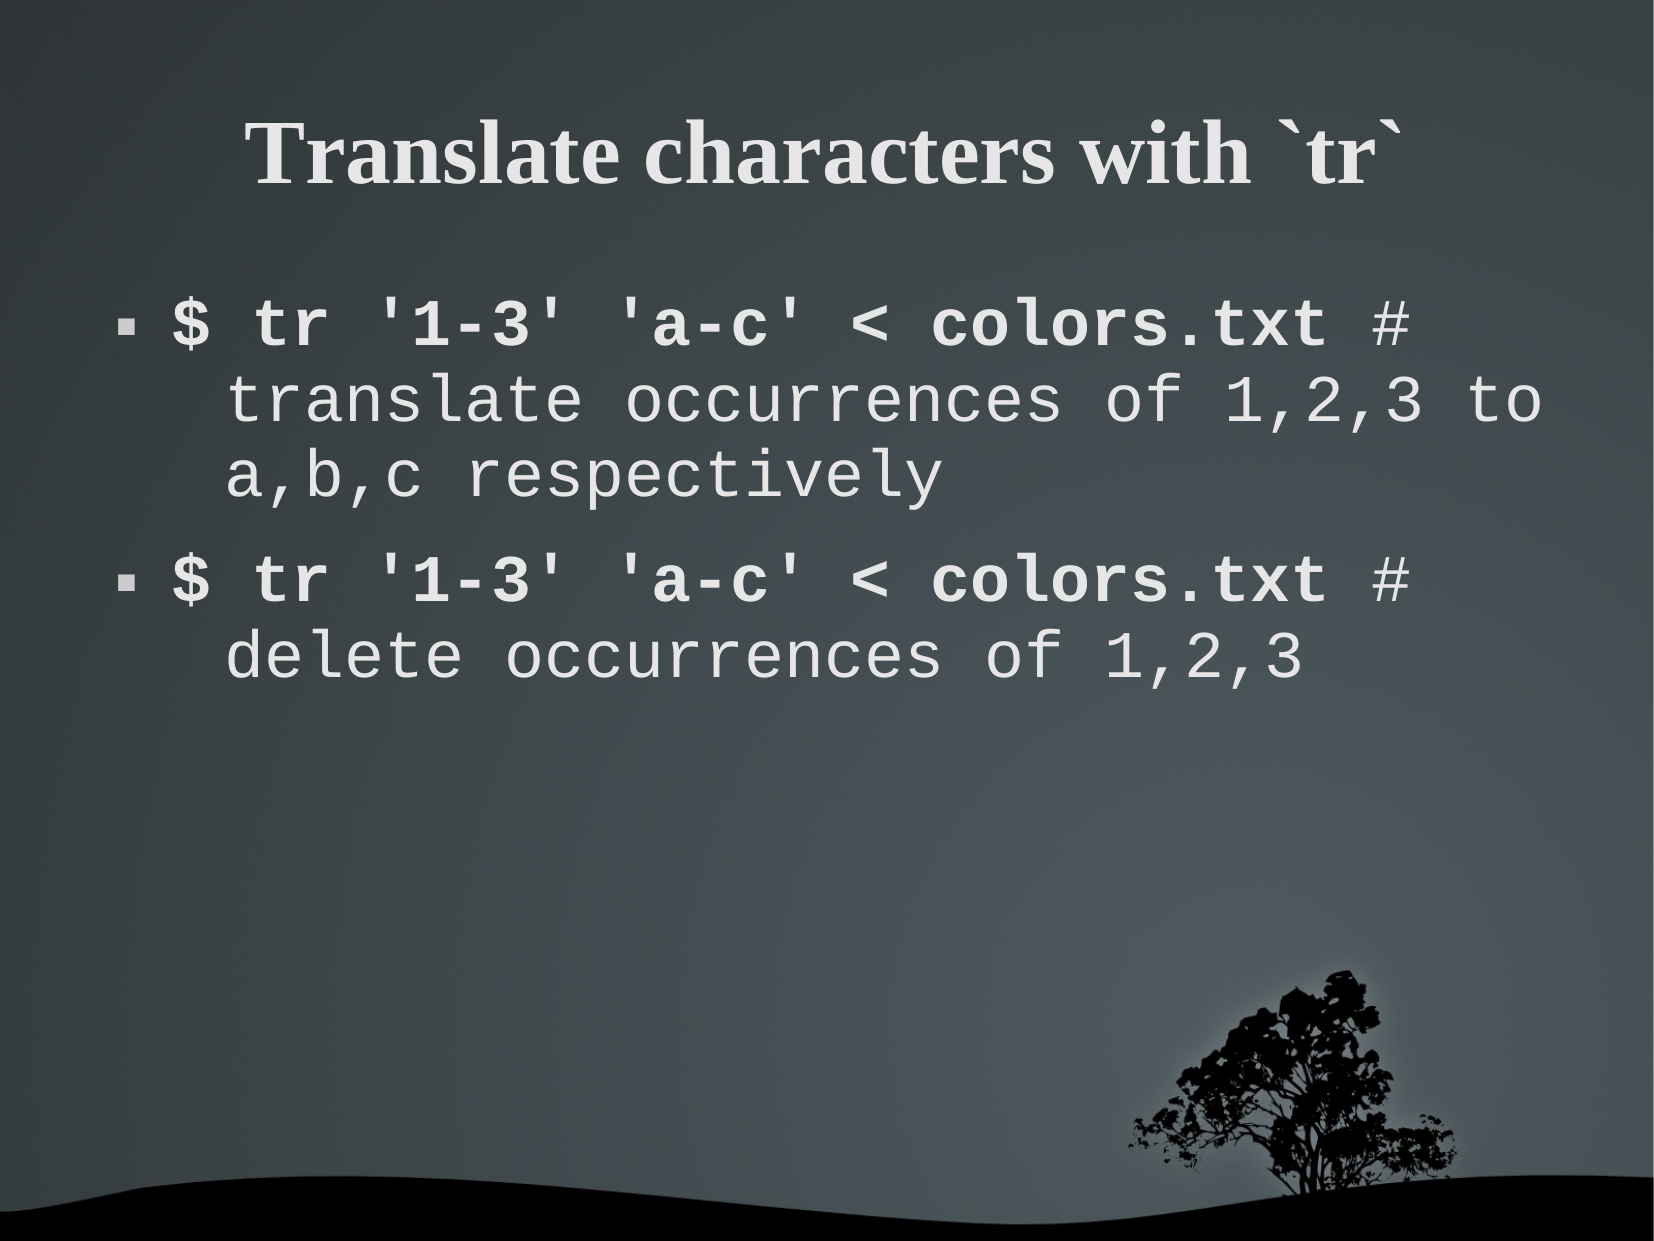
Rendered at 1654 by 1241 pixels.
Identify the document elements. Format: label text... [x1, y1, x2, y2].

list $ tr '1-3' 'a-c' < colors.txt # translate occurrences of 1,2,3 to a,b,c respectively $ tr '1-3' 'a-c' < colors.txt # delete occurrences of 1,2,3 [82, 290, 1571, 1109]
title Translate characters with `tr` [82, 49, 1571, 257]
picture [0, 0, 1654, 1241]
